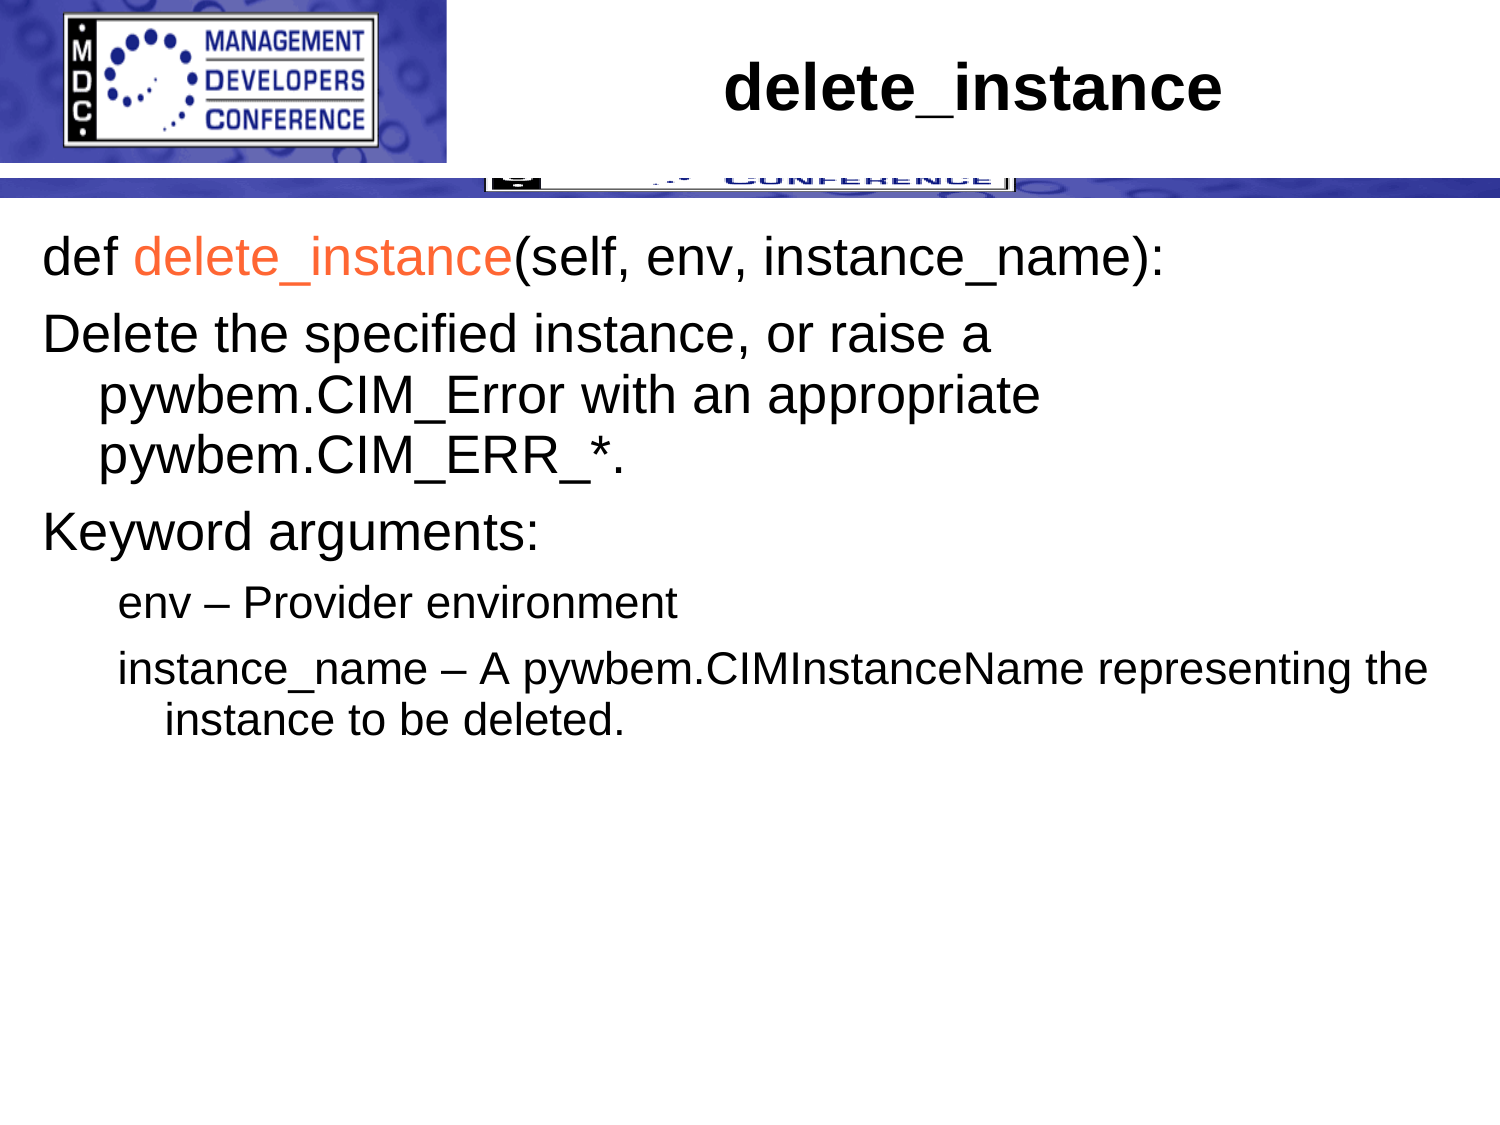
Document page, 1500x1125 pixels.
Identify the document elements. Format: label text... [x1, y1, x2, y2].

picture [0, 178, 1500, 198]
picture [0, 0, 447, 163]
title delete_instance [447, 7, 1500, 169]
list def delete_instance(self, env, instance_name): Delete the specified instance, or raise a pywbem.CIM_Error with an appropriate pywbem.CIM_ERR_*. Keyword arguments: env – Provider environment instance_name – A pywbem.CIMInstanceName representing the instance to be deleted. [42, 226, 1433, 1067]
